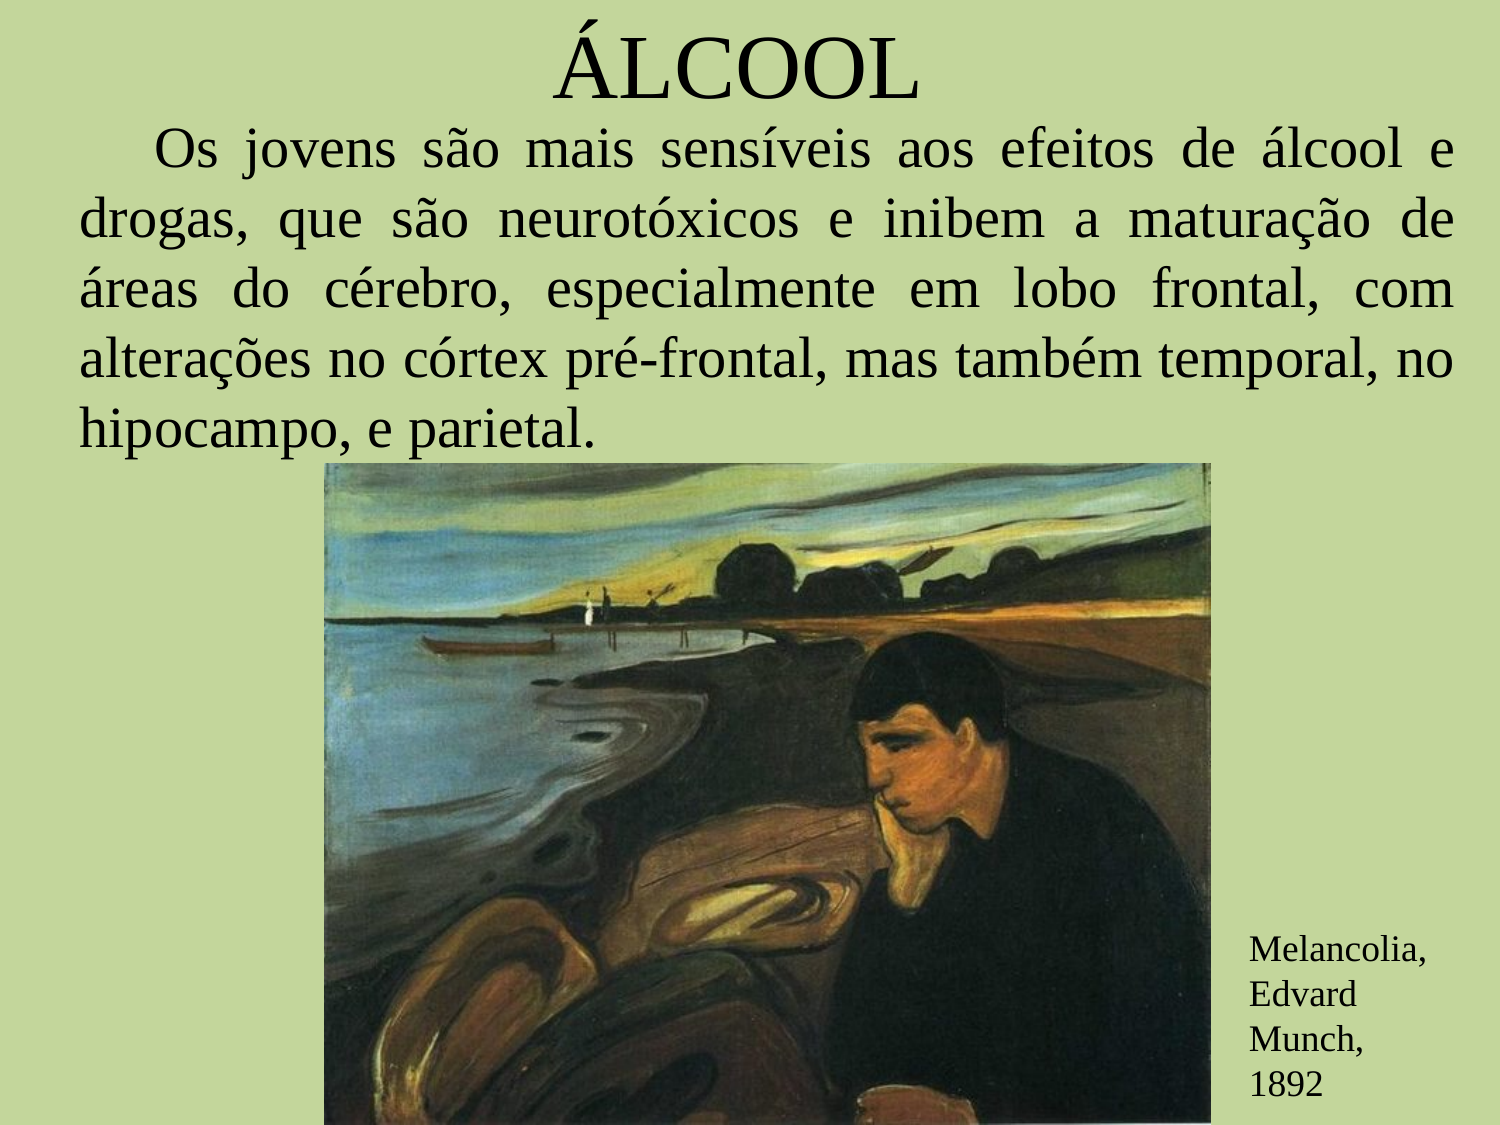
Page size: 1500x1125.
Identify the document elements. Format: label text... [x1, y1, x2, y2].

text_box ÁLCOOL [88, 0, 1388, 101]
picture [324, 463, 1211, 1125]
text_box Melancolia, Edvard Munch, 1892 [1234, 916, 1447, 1112]
text_box Os jovens são mais sensíveis aos efeitos de álcool e drogas, que são neurotóxicos e inibem a maturação de áreas do cérebro, especialmente em lobo frontal, com alterações no córtex pré-frontal, mas também temporal, no hipocampo, e parietal. [64, 101, 1471, 467]
